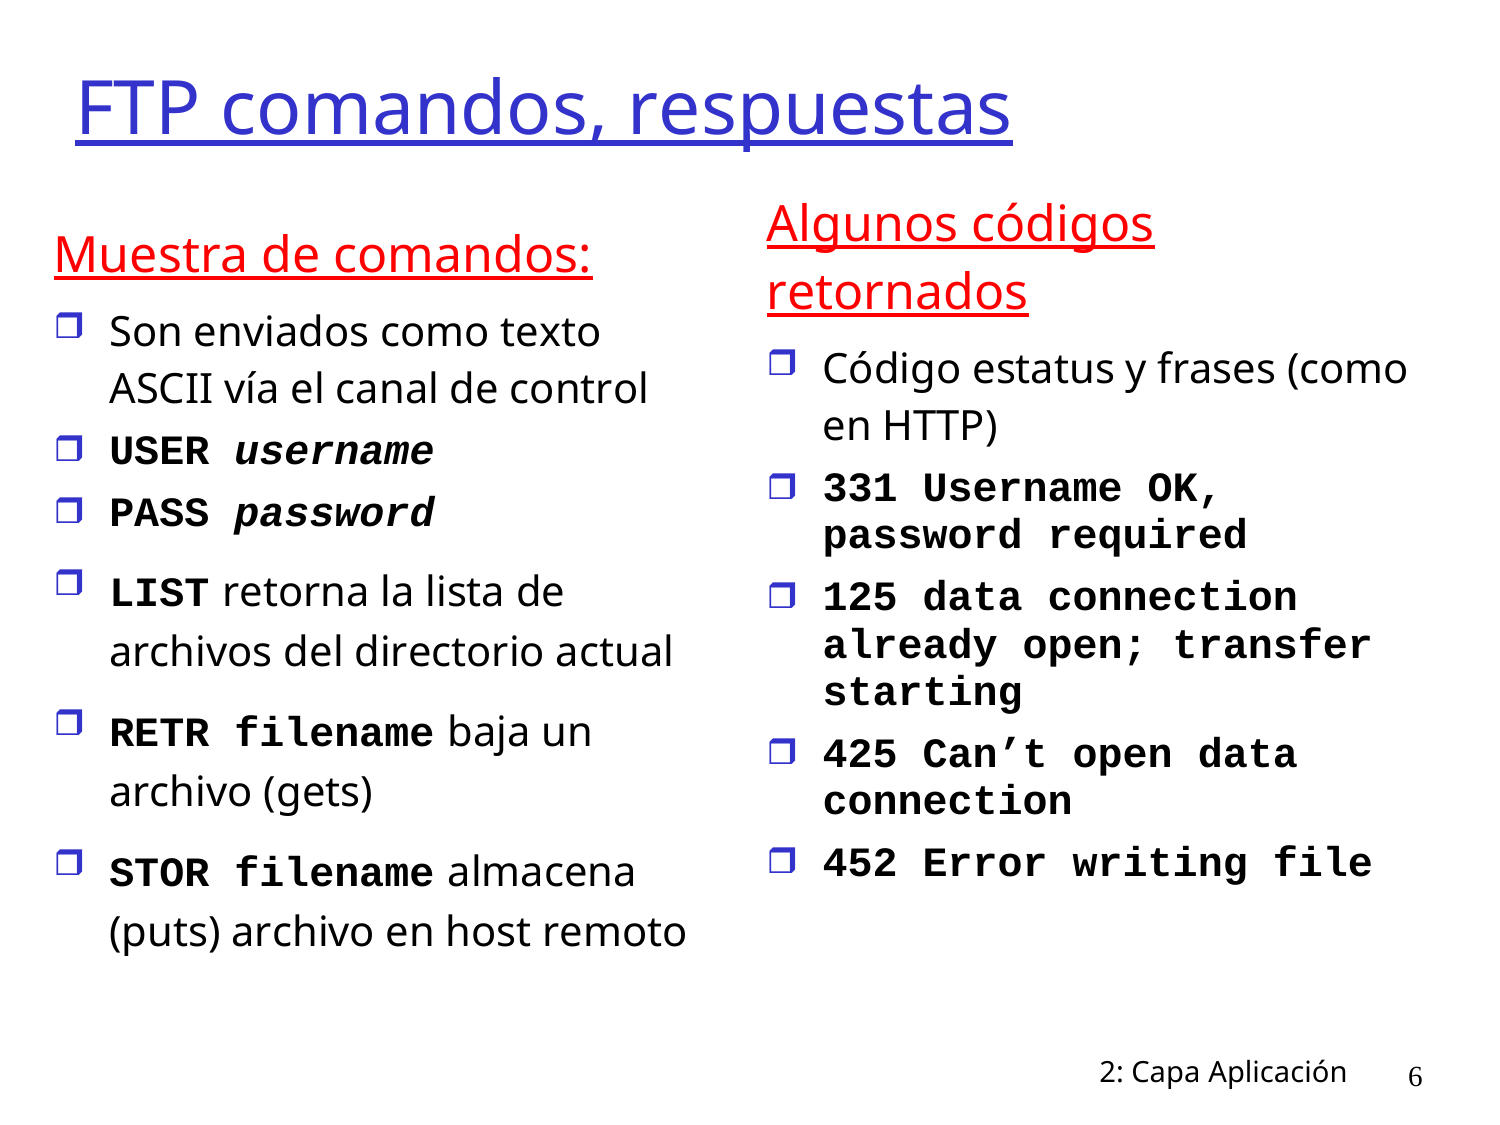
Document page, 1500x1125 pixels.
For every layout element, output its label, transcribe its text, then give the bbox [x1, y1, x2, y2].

list Muestra de comandos: Son enviados como texto ASCII vía el canal de control USER username PASS password LIST retorna la lista de archivos del directorio actual RETR filename baja un archivo (gets)‏ STOR filename almacena (puts) archivo en host remoto [53, 218, 713, 981]
list Algunos códigos retornados Código estatus y frases (como en HTTP)‏ 331 Username OK, password required 125 data connection already open; transfer starting 425 Can’t open data connection 452 Error writing file [766, 187, 1426, 1013]
title FTP comandos, respuestas [75, 30, 1426, 181]
